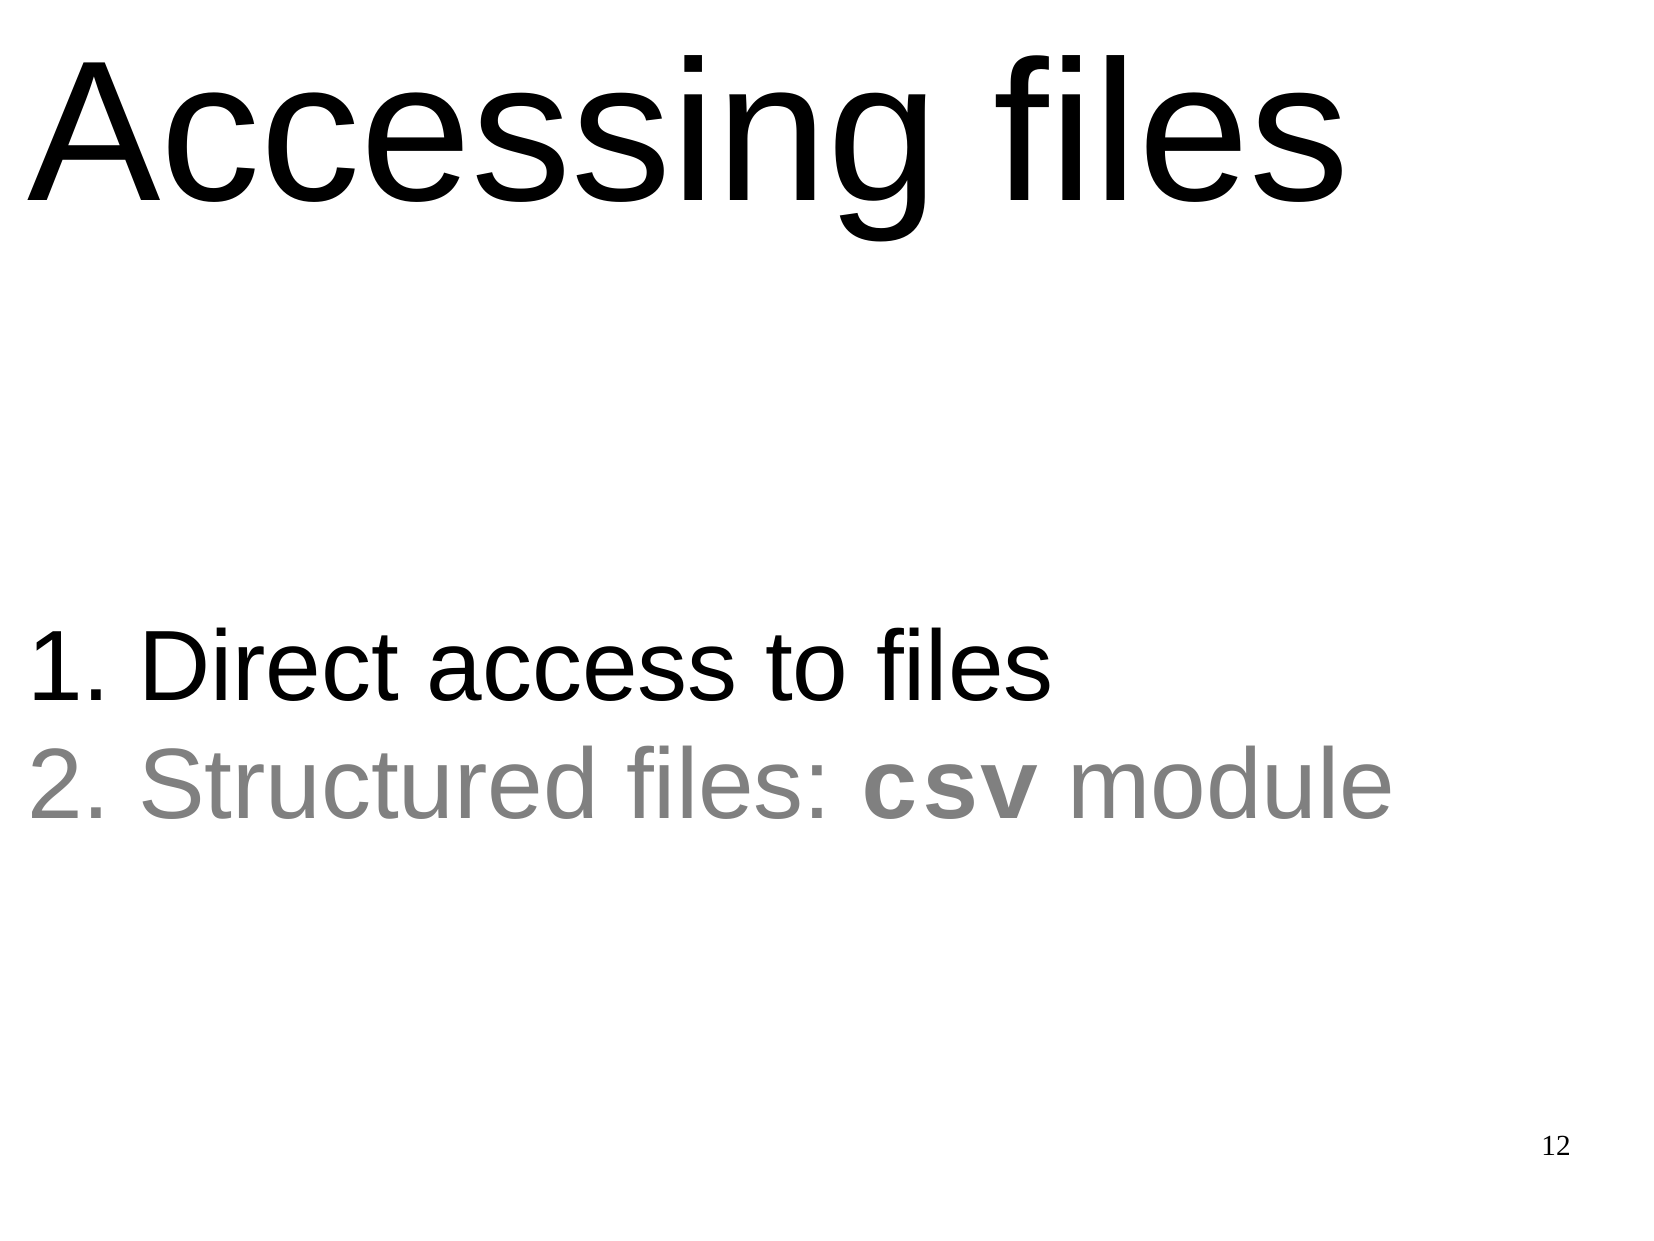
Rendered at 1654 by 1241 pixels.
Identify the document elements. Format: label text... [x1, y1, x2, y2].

text_box Accessing files [12, 12, 1366, 251]
text_box 2. Structured files: csv module [12, 721, 1411, 857]
text_box 1. Direct access to files [12, 603, 1070, 721]
